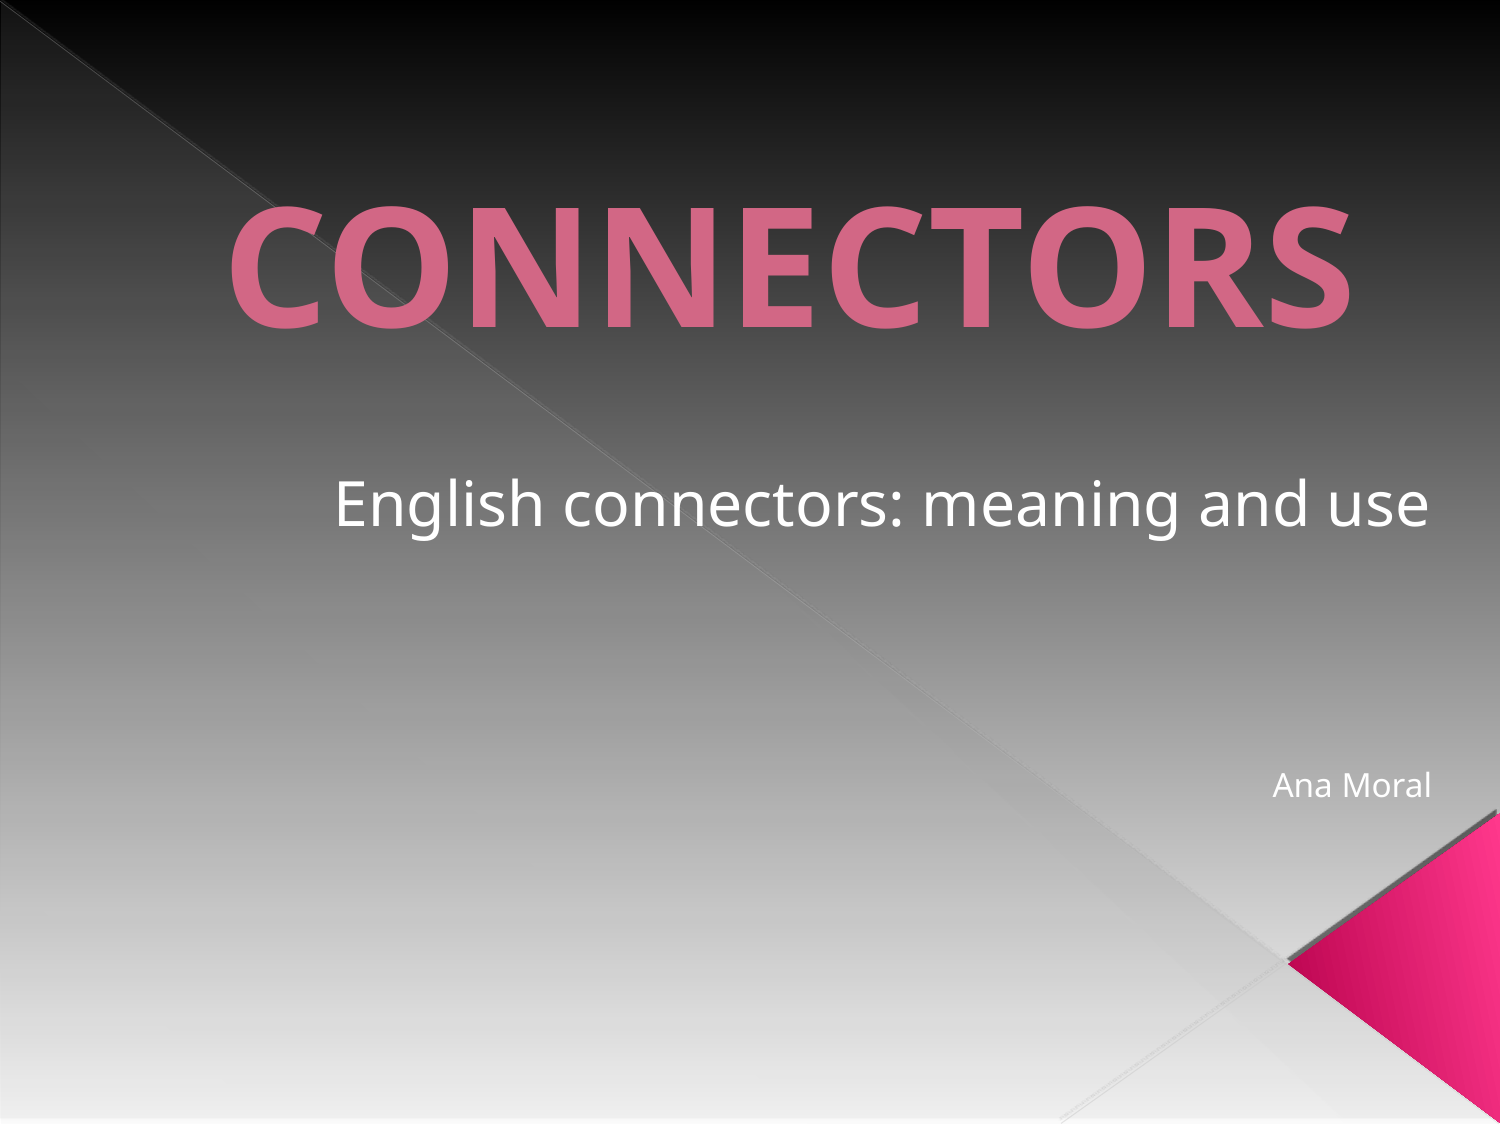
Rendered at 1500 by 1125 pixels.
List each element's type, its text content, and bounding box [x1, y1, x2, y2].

subtitle English connectors: meaning and use Ana Moral [82, 457, 1454, 879]
title CONNECTORS [88, 127, 1412, 369]
